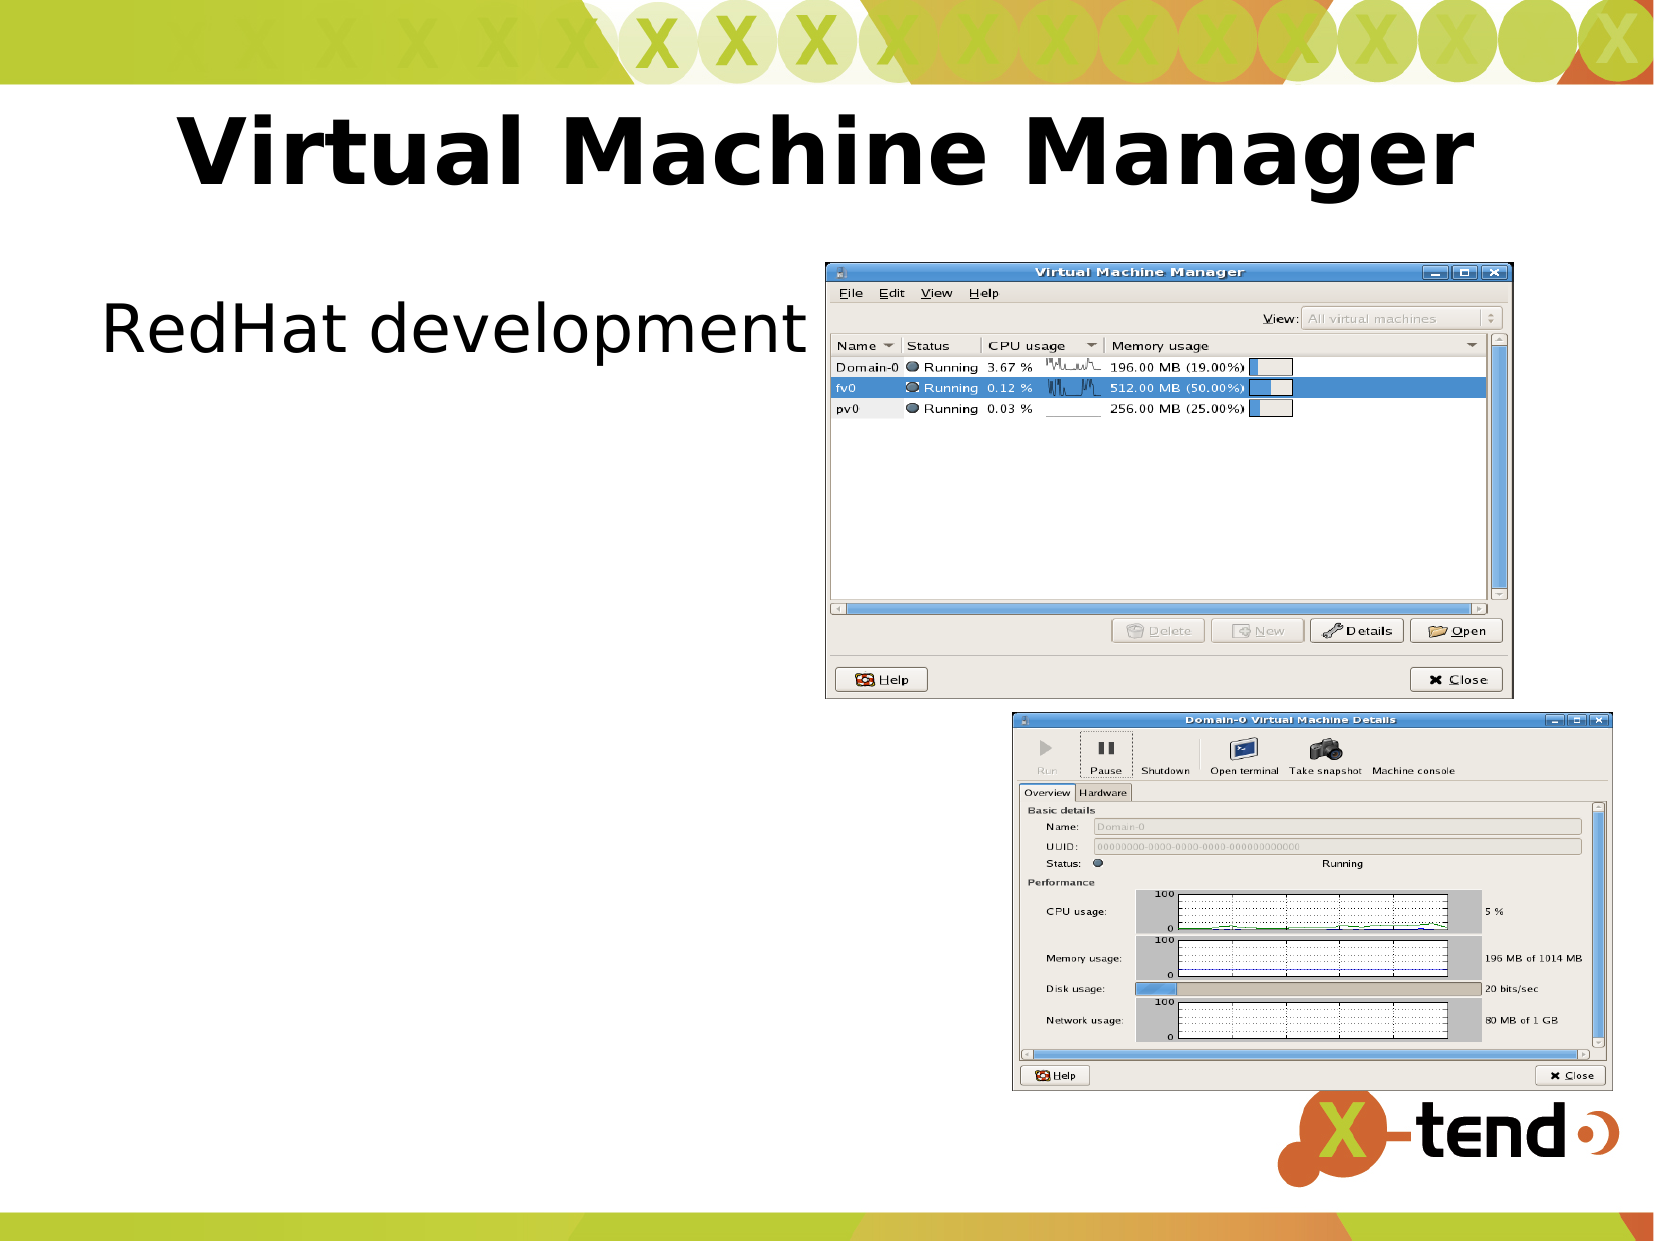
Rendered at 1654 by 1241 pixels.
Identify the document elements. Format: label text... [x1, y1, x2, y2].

title Virtual Machine Manager [82, 49, 1571, 257]
picture [0, 0, 1654, 1241]
list RedHat development [82, 290, 809, 1109]
